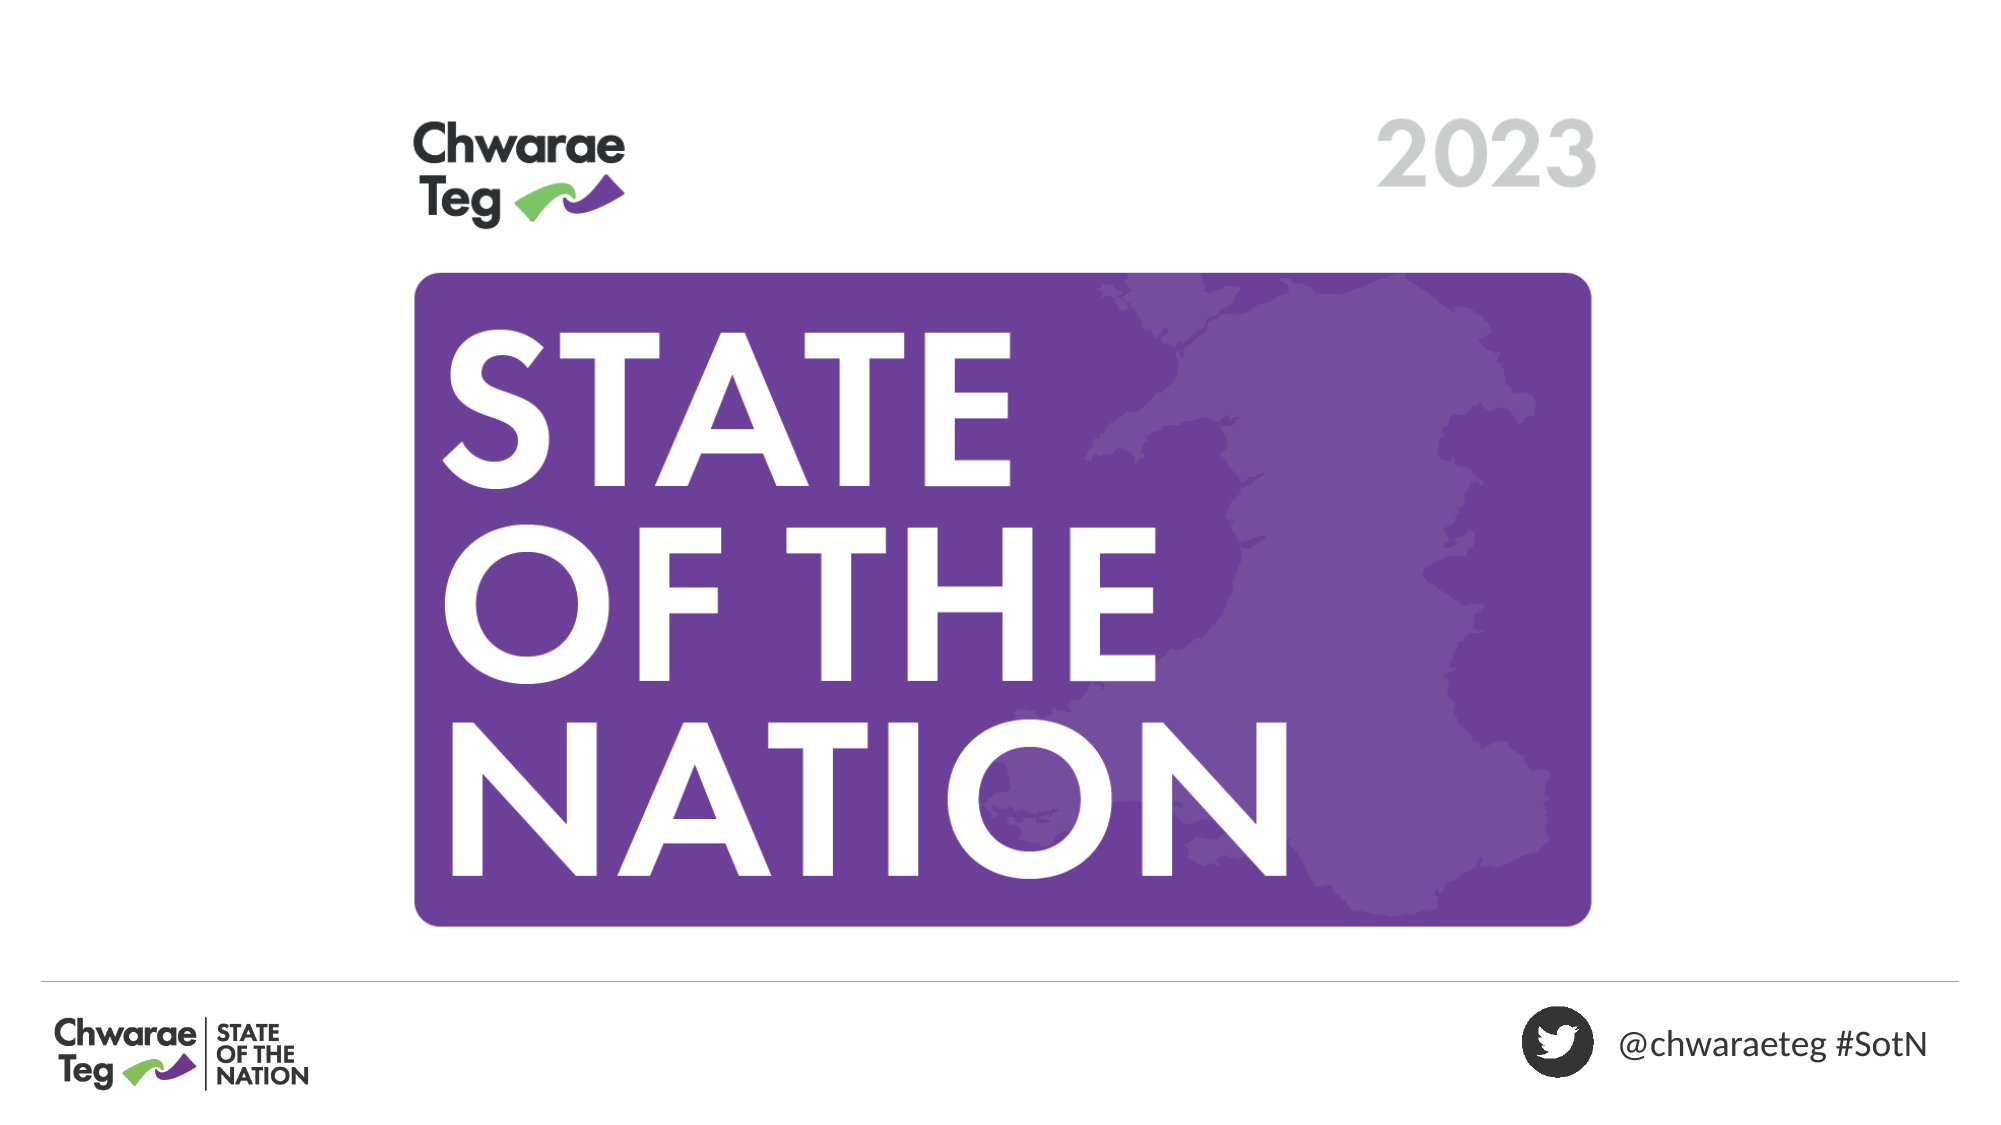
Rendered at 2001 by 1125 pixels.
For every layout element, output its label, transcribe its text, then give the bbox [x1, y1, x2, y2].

picture [384, 86, 1616, 953]
picture [1514, 998, 1602, 1085]
picture [18, 998, 352, 1104]
text_box @chwaraeteg #SotN [1601, 1011, 1983, 1072]
